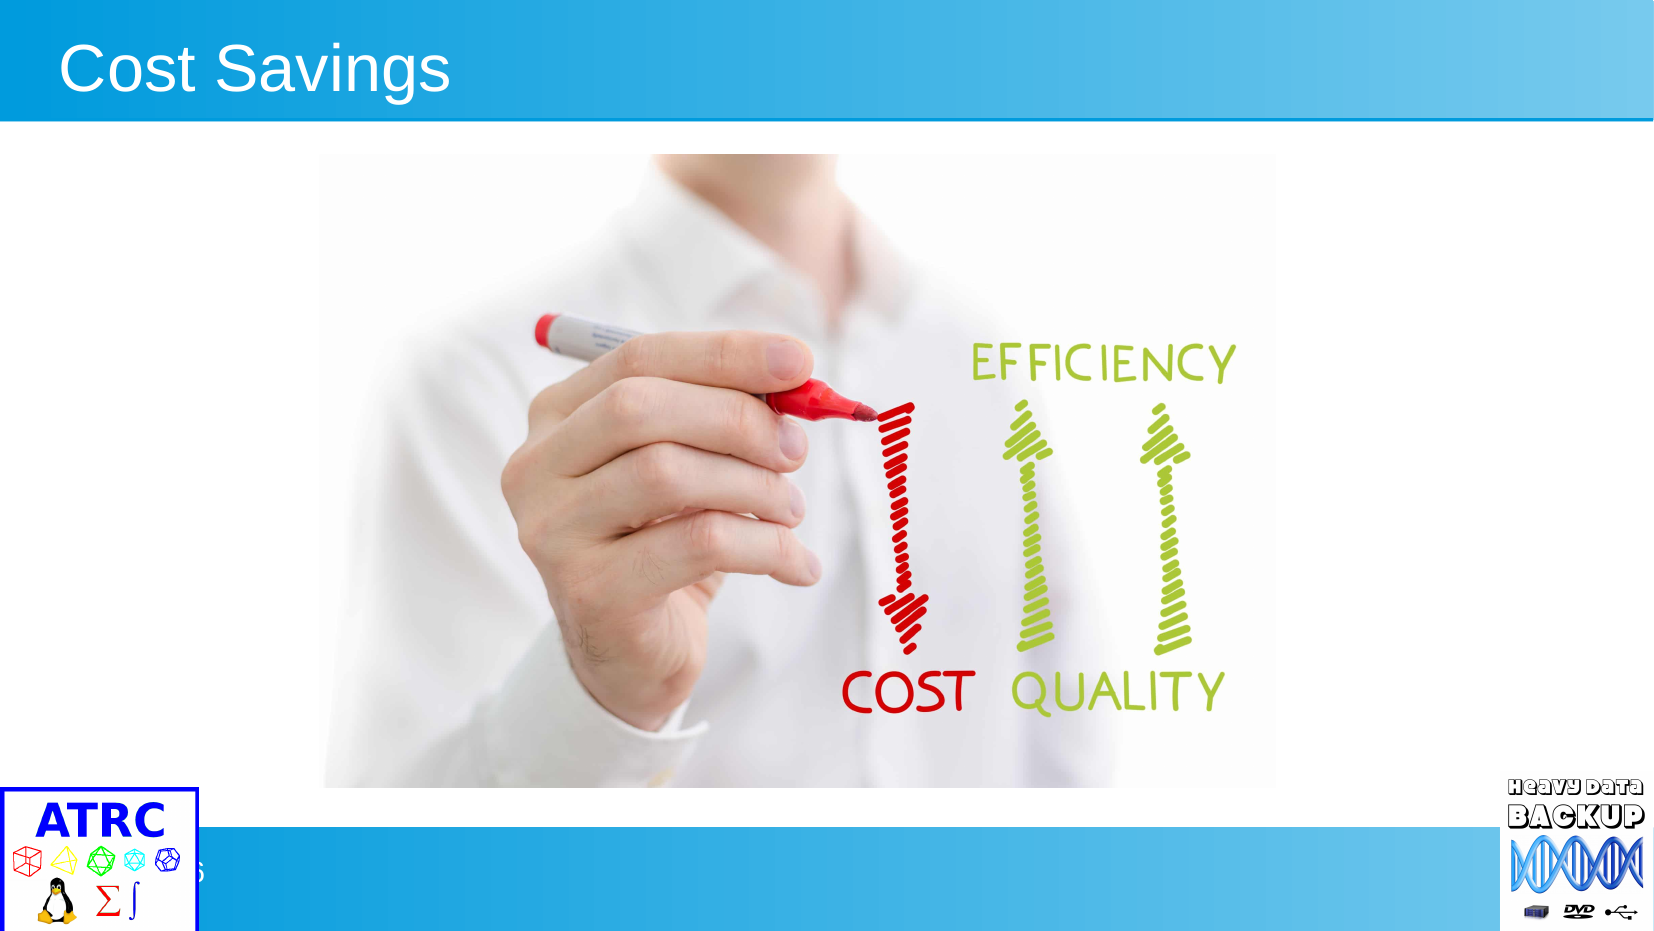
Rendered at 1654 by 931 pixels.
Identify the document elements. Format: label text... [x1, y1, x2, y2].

picture [319, 154, 1276, 788]
title Cost Savings [59, 29, 1595, 108]
picture [0, 787, 199, 931]
picture [1500, 771, 1654, 931]
